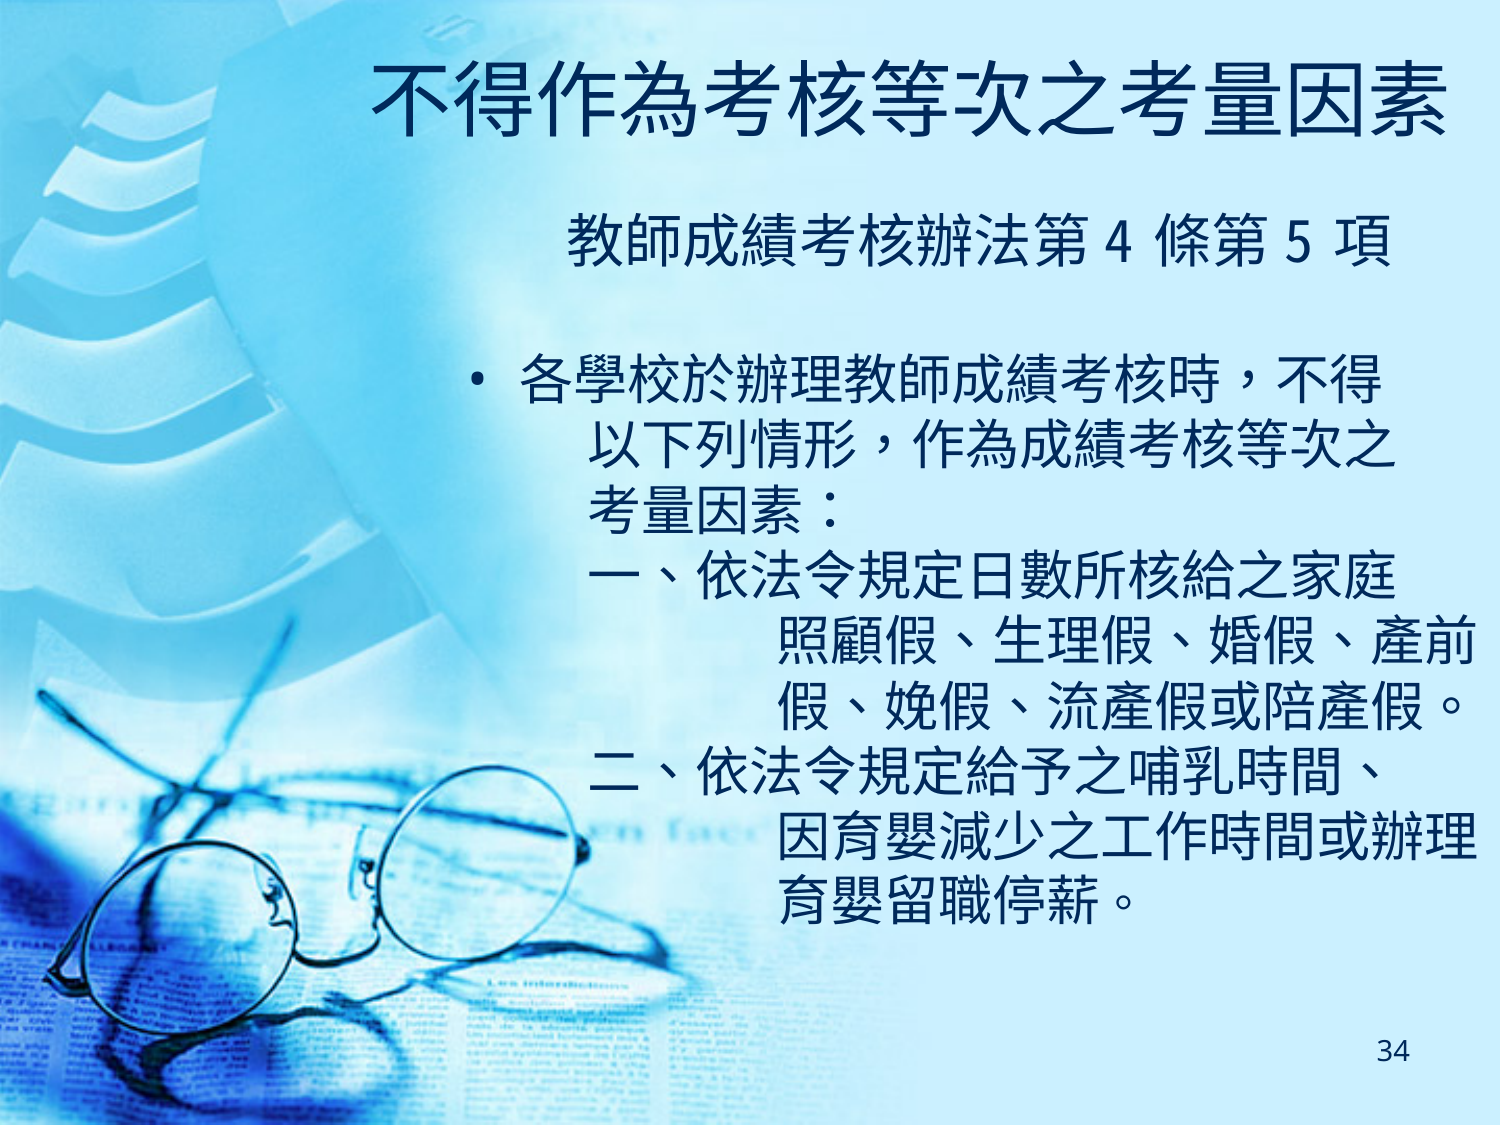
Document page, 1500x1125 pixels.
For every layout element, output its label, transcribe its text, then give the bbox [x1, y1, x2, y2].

list 各學校於辦理教師成績考核時，不得 以下列情形，作為成績考核等次之 考量因素： 一、依法令規定日數所核給之家庭 照顧假、生理假、婚假、產前 假、娩假、流產假或陪產假。 二、依法令規定給予之哺乳時間、 因育嬰減少之工作時間或辦理 育嬰留職停薪。 [452, 349, 1500, 1035]
text_box 教師成績考核辦法第4條第5項 [478, 160, 1500, 291]
picture [0, 0, 1500, 1125]
title 不得作為考核等次之考量因素 [340, 0, 1500, 188]
